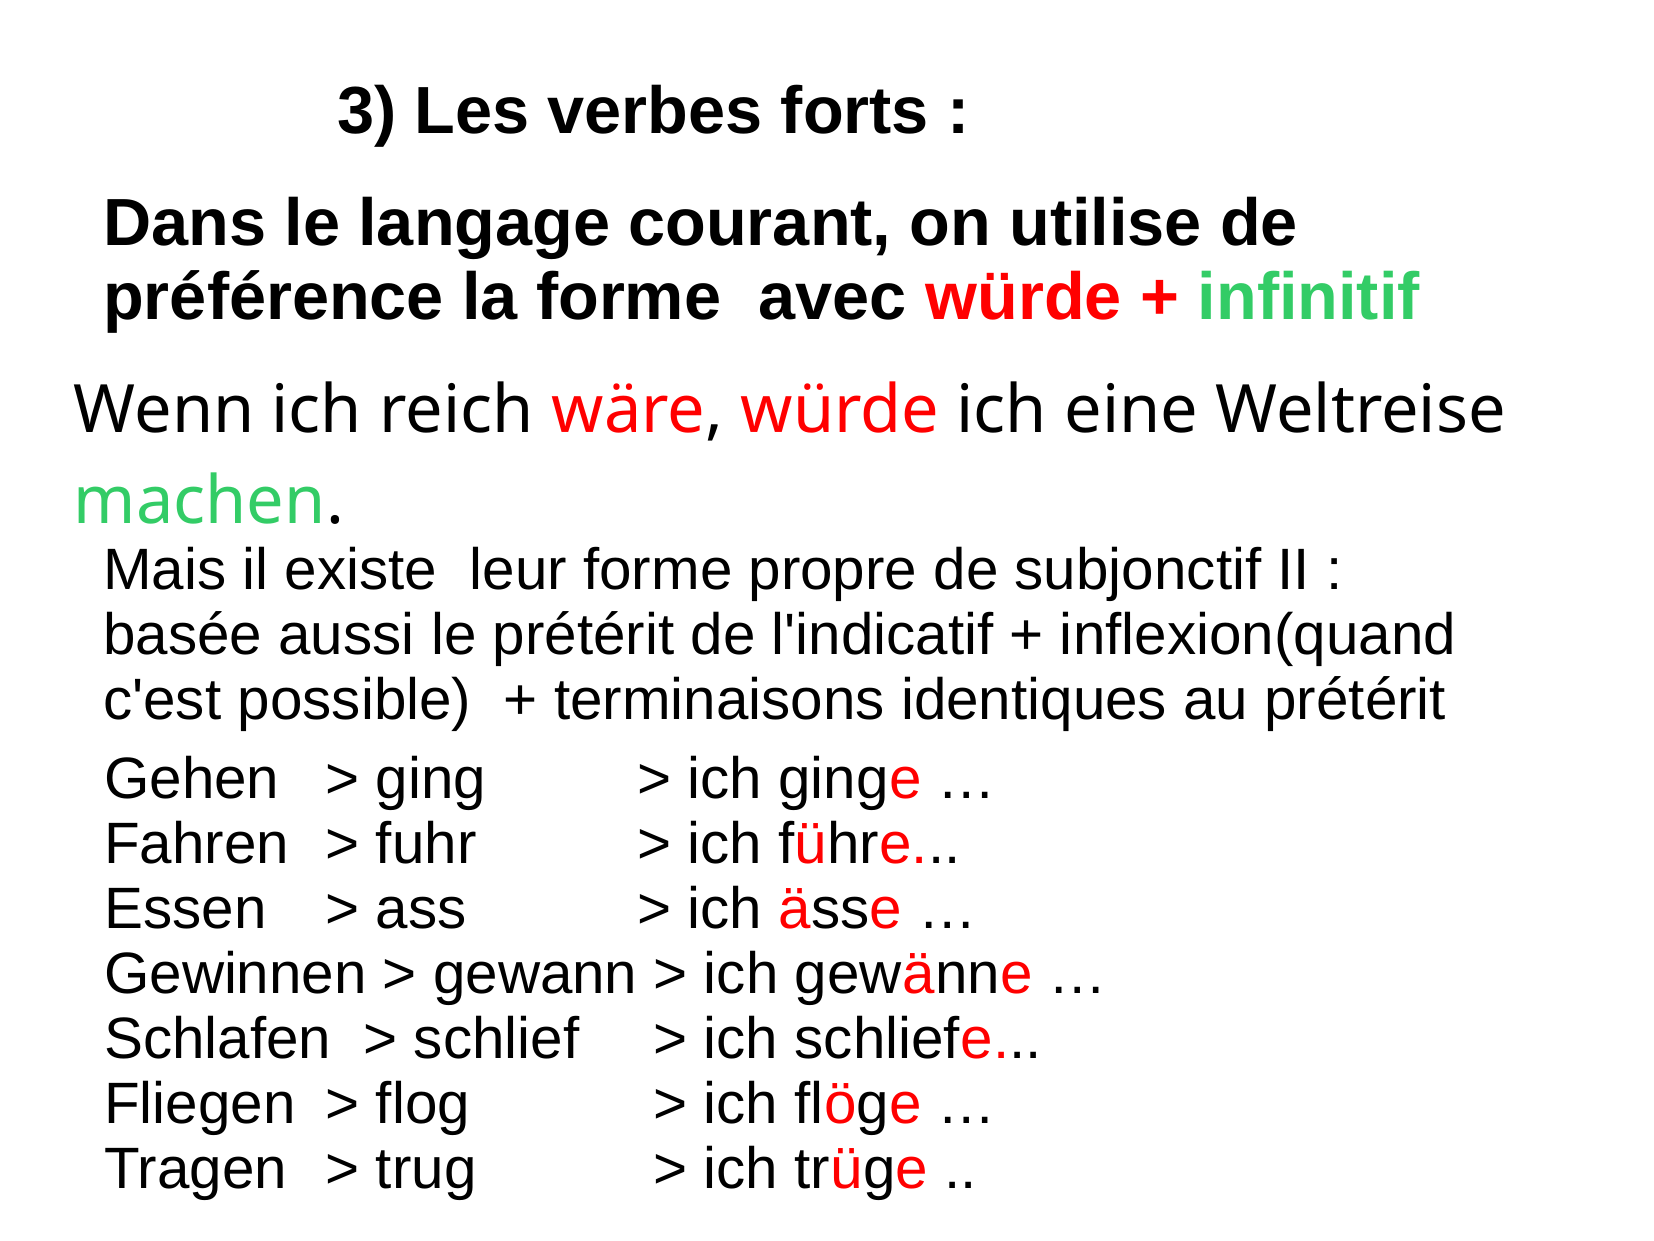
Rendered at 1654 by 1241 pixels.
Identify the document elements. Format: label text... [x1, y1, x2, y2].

text_box Wenn ich reich wäre, würde ich eine Weltreise machen. [59, 354, 1654, 448]
text_box Gehen > ging > ich ginge … Fahren > fuhr > ich führe... Essen > ass > ich ässe … Gewinnen > gewann > ich gewänne … Schlafen > schlief > ich schliefe... Fliegen > flog > ich flöge … Tragen > trug > ich trüge .. [89, 738, 1123, 1207]
text_box Dans le langage courant, on utilise de préférence la forme avec würde + infinitif [88, 177, 1535, 342]
text_box Mais il existe leur forme propre de subjonctif II : basée aussi le prétérit de l'indicatif + inflexion(quand c'est possible) + terminaisons identiques au prétérit [88, 529, 1506, 739]
text_box 3) Les verbes forts : [131, 72, 1152, 148]
